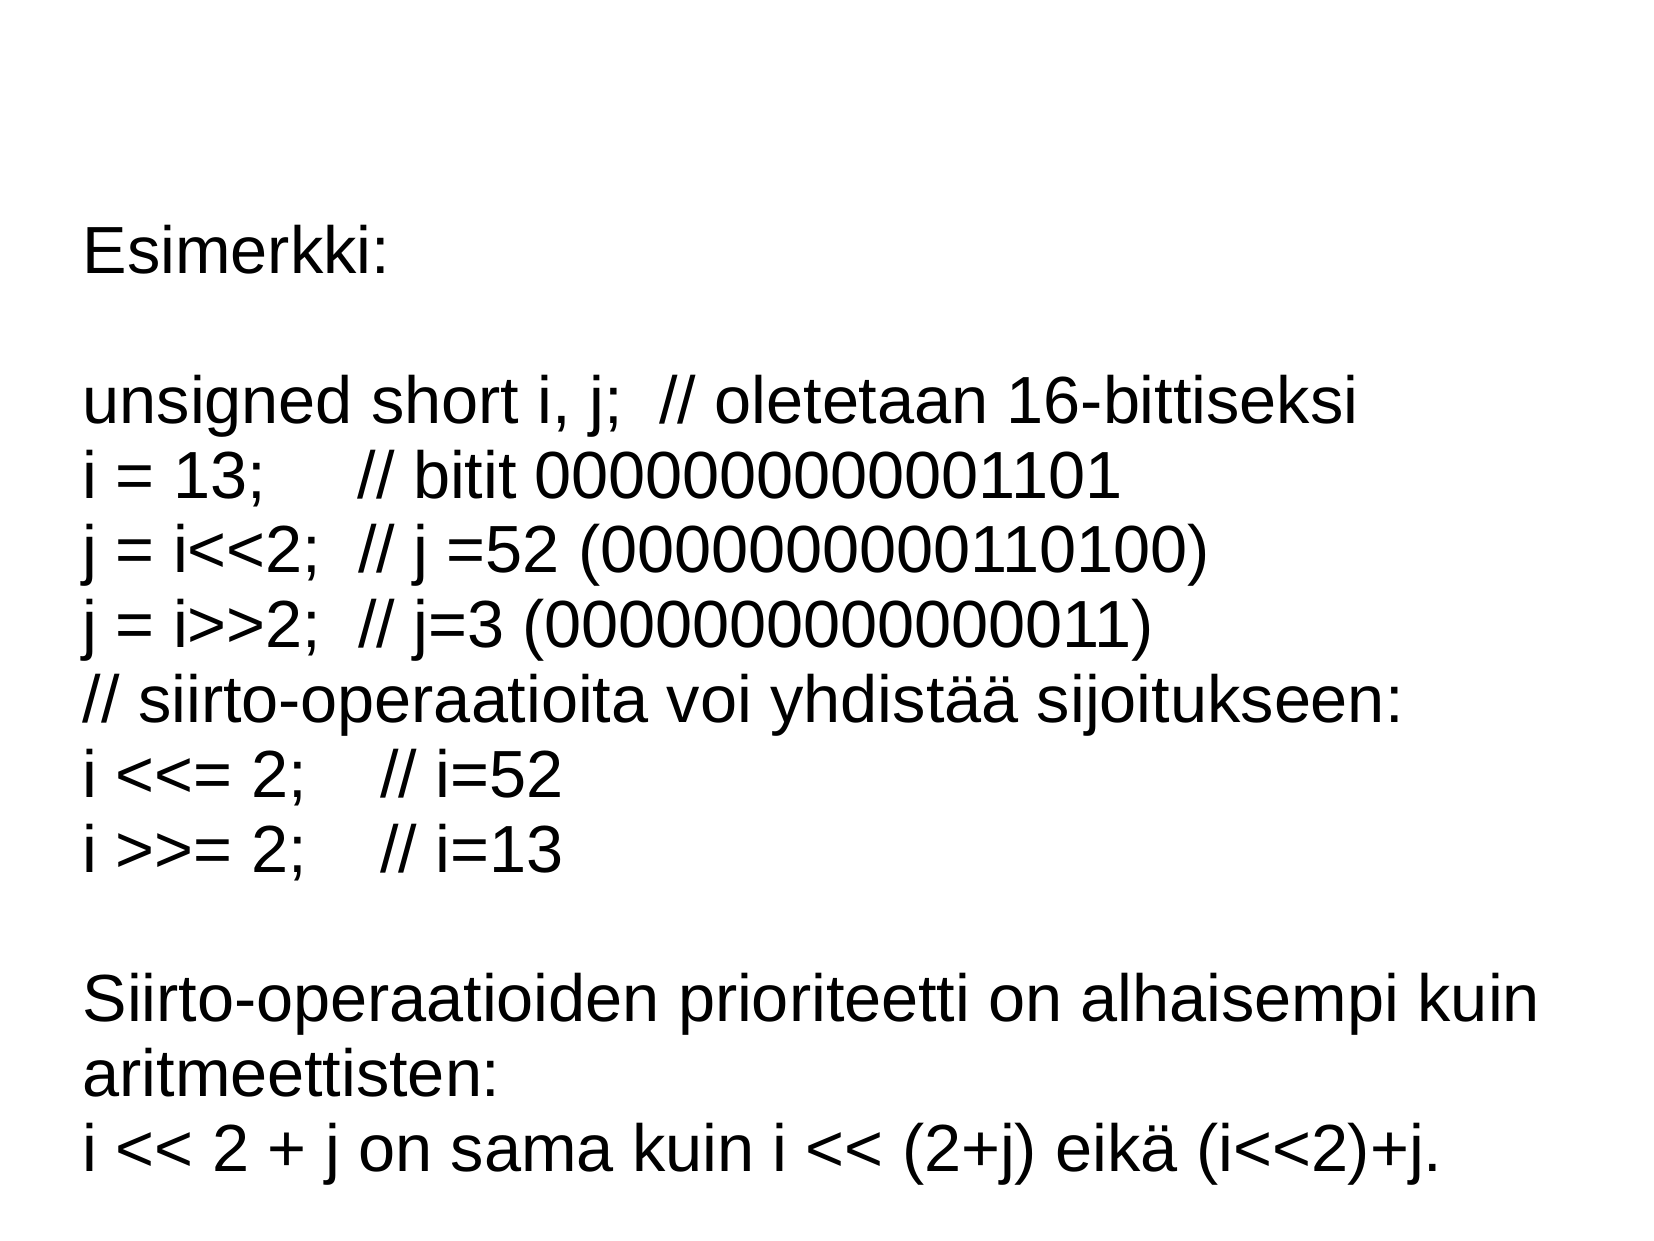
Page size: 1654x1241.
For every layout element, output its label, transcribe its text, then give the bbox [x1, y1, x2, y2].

text_box Esimerkki: unsigned short i, j; // oletetaan 16-bittiseksi i = 13; // bitit 0000000000001101 j = i<<2; // j =52 (0000000000110100) j = i>>2; // j=3 (0000000000000011) // siirto-operaatioita voi yhdistää sijoitukseen: i <<= 2; // i=52 i >>= 2; // i=13 Siirto-operaatioiden prioriteetti on alhaisempi kuin aritmeettisten: i << 2 + j on sama kuin i << (2+j) eikä (i<<2)+j. [82, 213, 1571, 1186]
